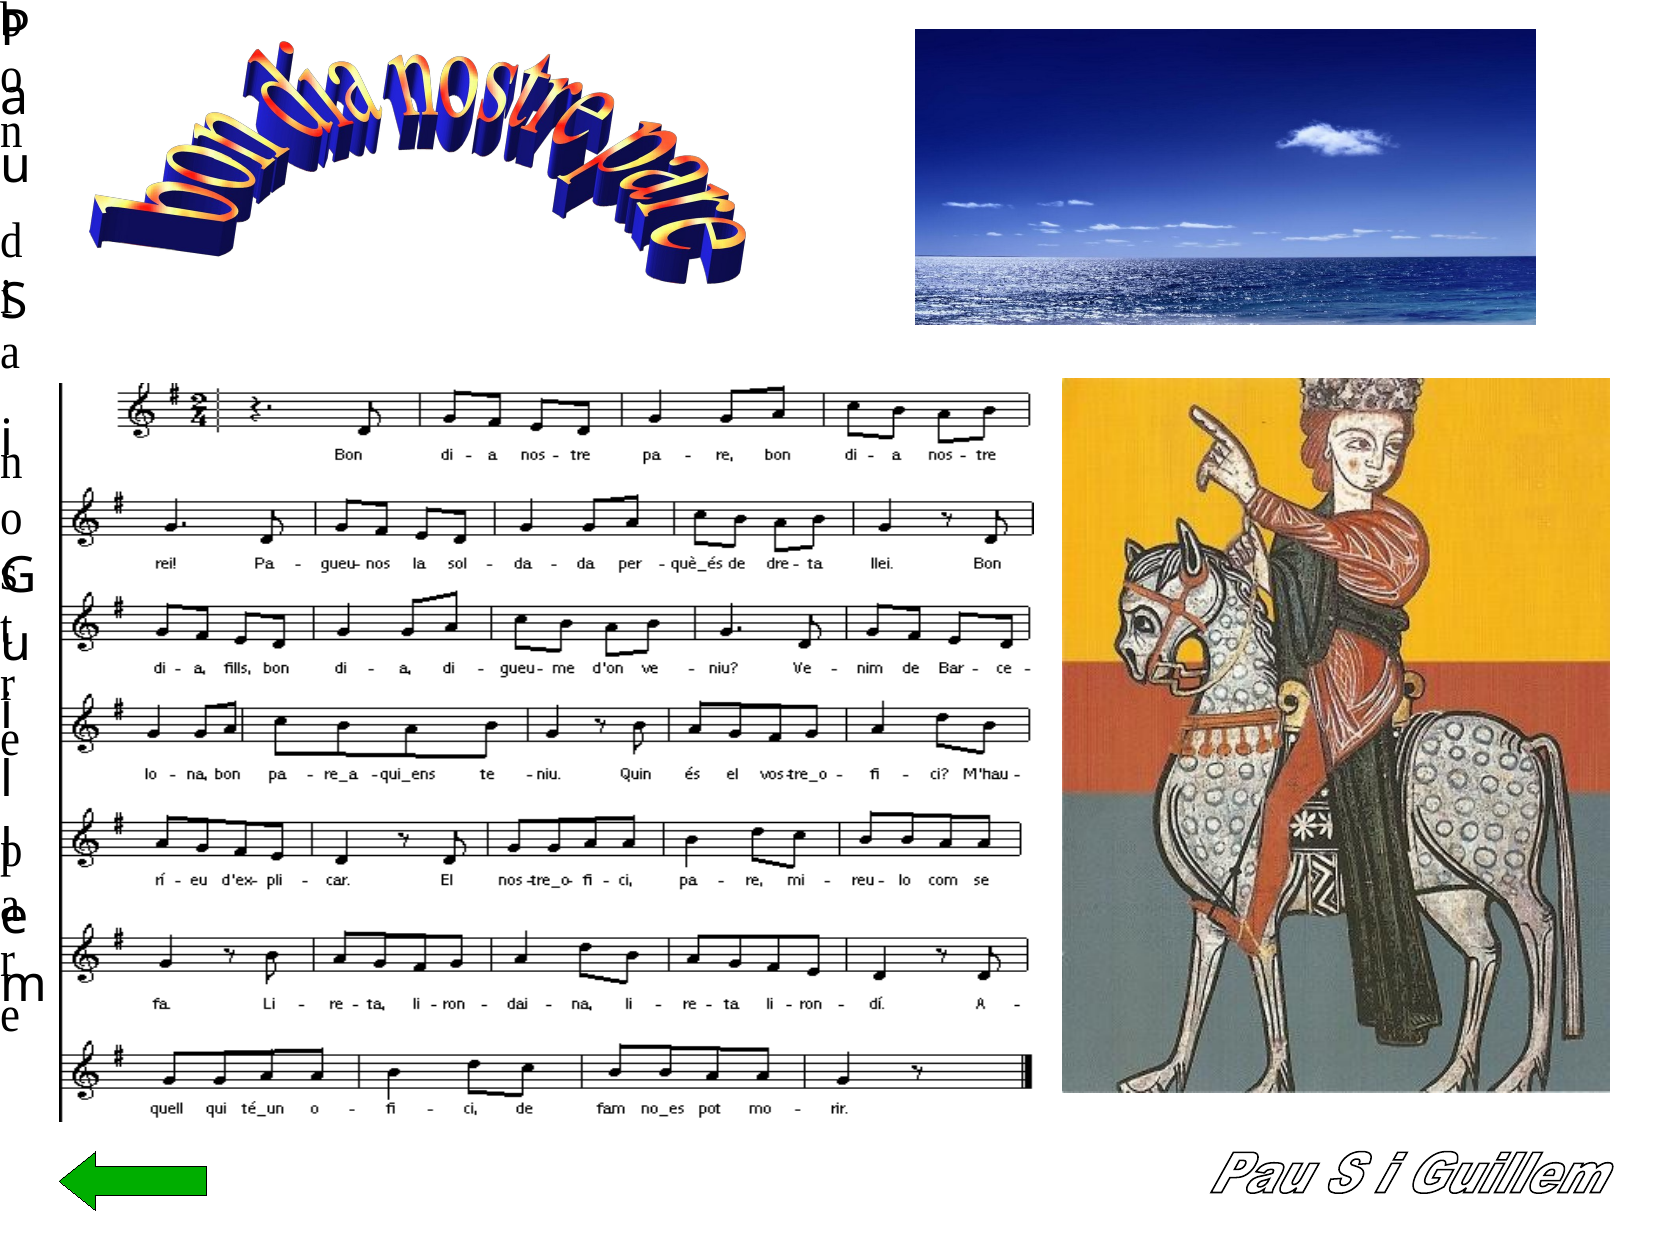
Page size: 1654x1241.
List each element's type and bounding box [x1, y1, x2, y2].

text_box [1375, 1163, 1402, 1193]
text_box [1246, 1162, 1284, 1194]
picture [915, 29, 1536, 325]
text_box [1530, 1162, 1565, 1194]
picture [96, 182, 238, 221]
picture [637, 184, 734, 216]
picture [249, 50, 332, 137]
text_box [1478, 1163, 1505, 1193]
text_box [1413, 1151, 1458, 1194]
picture [441, 57, 477, 117]
text_box [1449, 1163, 1489, 1194]
picture [1062, 378, 1610, 1093]
picture [621, 156, 708, 199]
text_box [1393, 1152, 1408, 1160]
picture [510, 55, 550, 126]
picture [478, 63, 517, 121]
picture [167, 146, 255, 188]
text_box [1510, 1152, 1543, 1193]
picture [299, 70, 353, 126]
picture [559, 122, 676, 183]
picture [389, 55, 437, 115]
text_box [1328, 1151, 1372, 1194]
picture [329, 62, 381, 121]
text_box [1496, 1152, 1511, 1160]
text_box [1557, 1162, 1613, 1193]
text_box [1494, 1152, 1527, 1193]
picture [280, 42, 293, 53]
picture [195, 113, 288, 169]
text_box [1211, 1152, 1259, 1193]
picture [522, 79, 582, 132]
picture [59, 383, 1034, 1123]
text_box [59, 1151, 207, 1211]
picture [553, 93, 613, 143]
picture [651, 218, 745, 249]
text_box [1280, 1163, 1320, 1194]
